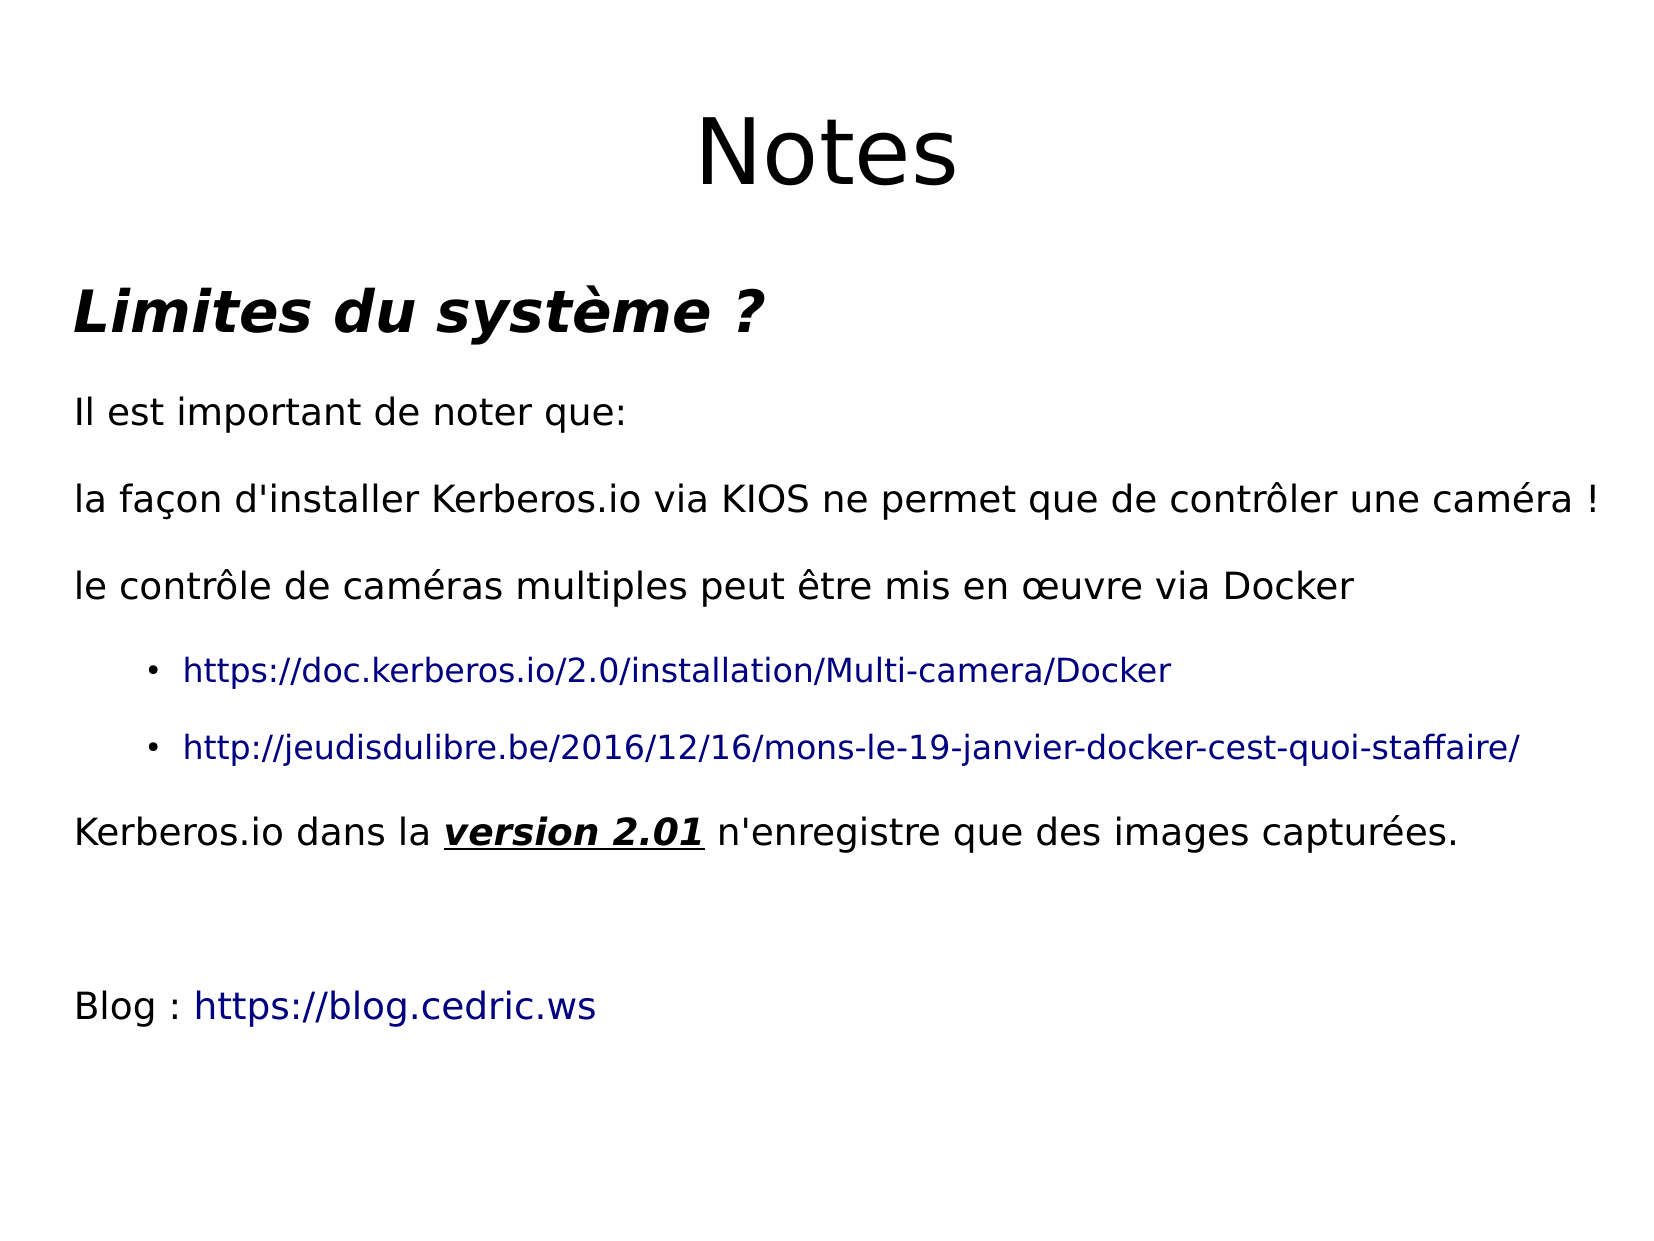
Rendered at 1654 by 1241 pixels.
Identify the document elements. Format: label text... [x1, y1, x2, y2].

text_box Limites du système ? Il est important de noter que: la façon d'installer Kerberos.io via KIOS ne permet que de contrôler une caméra ! le contrôle de caméras multiples peut être mis en œuvre via Docker https://doc.kerberos.io/2.0/installation/Multi-camera/Docker http://jeudisdulibre.be/2016/12/16/mons-le-19-janvier-docker-cest-quoi-staffaire/ Kerberos.io dans la version 2.01 n'enregistre que des images capturées. Blog : https://blog.cedric.ws [59, 271, 1630, 1036]
title Notes [82, 49, 1571, 257]
